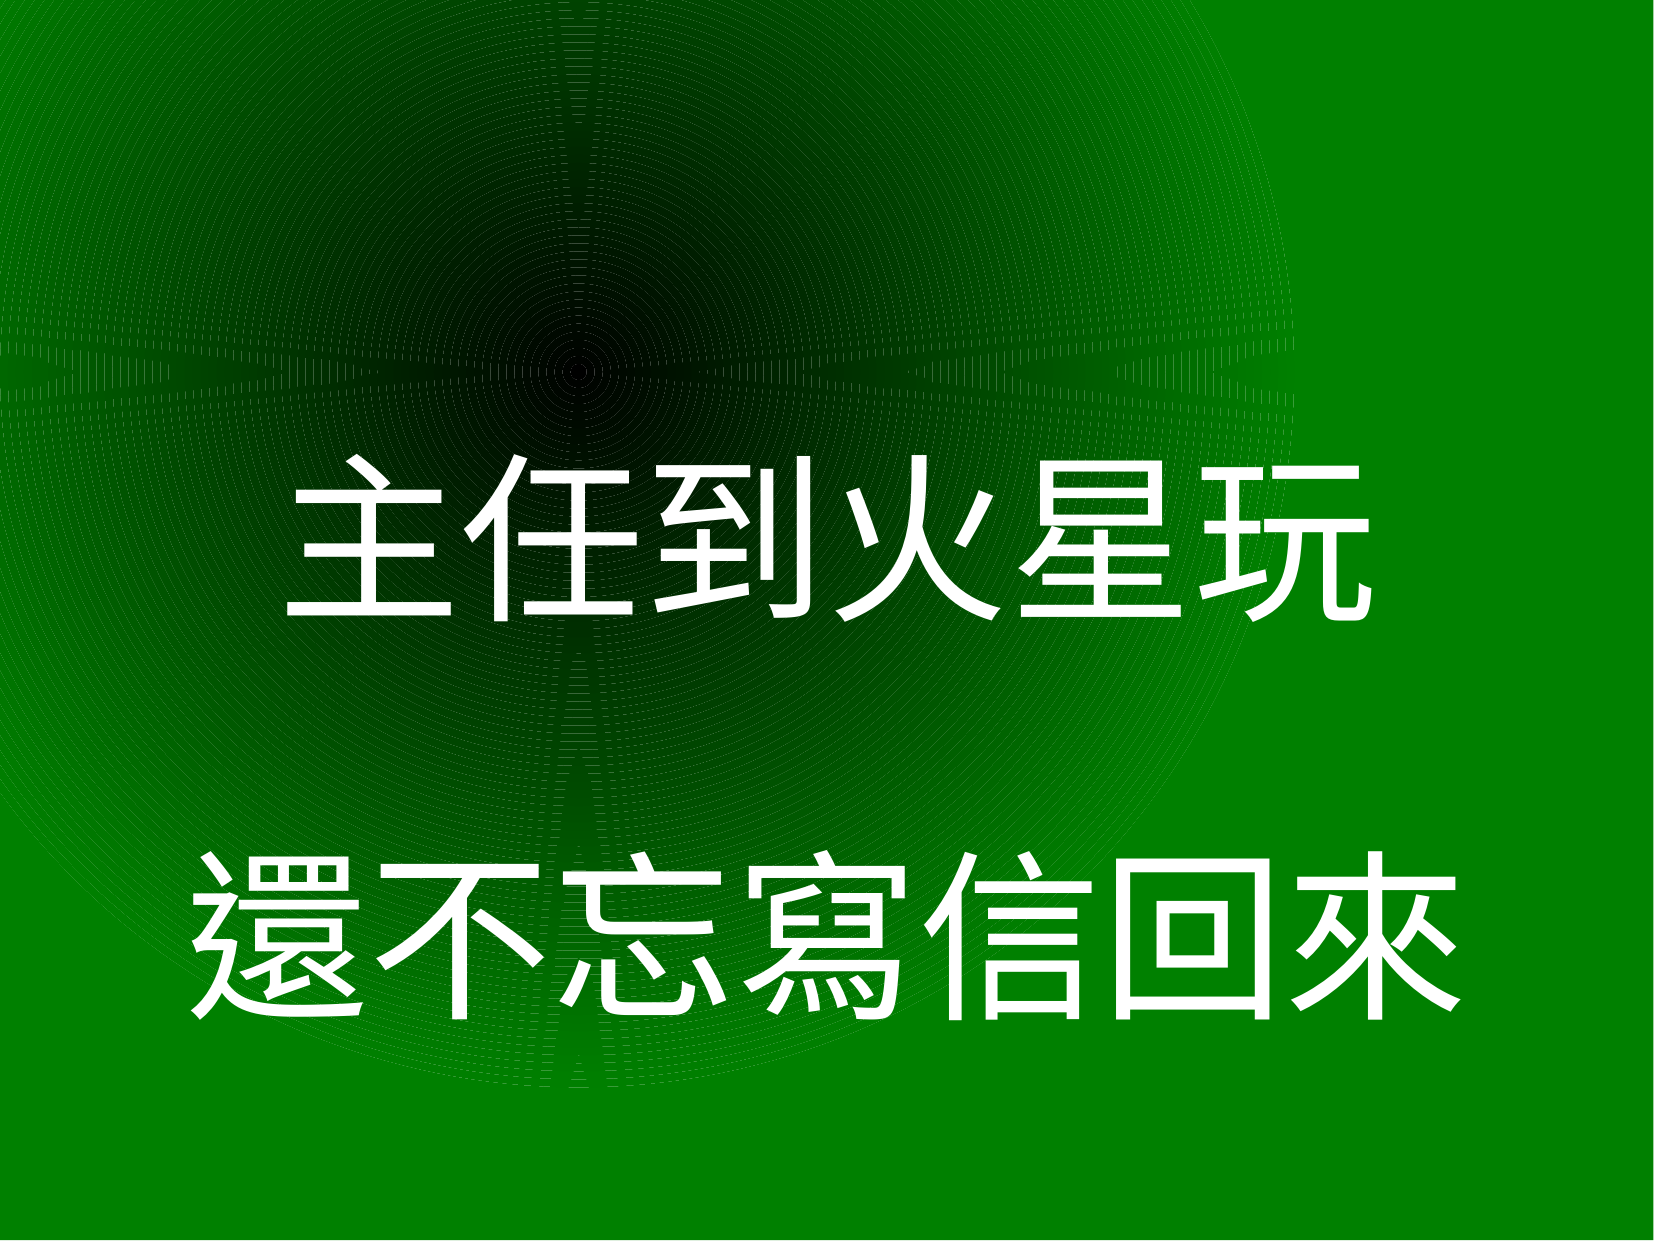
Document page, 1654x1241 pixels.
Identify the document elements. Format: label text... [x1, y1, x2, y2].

title 主任到火星玩 還不忘寫信回來 [147, 415, 1506, 906]
